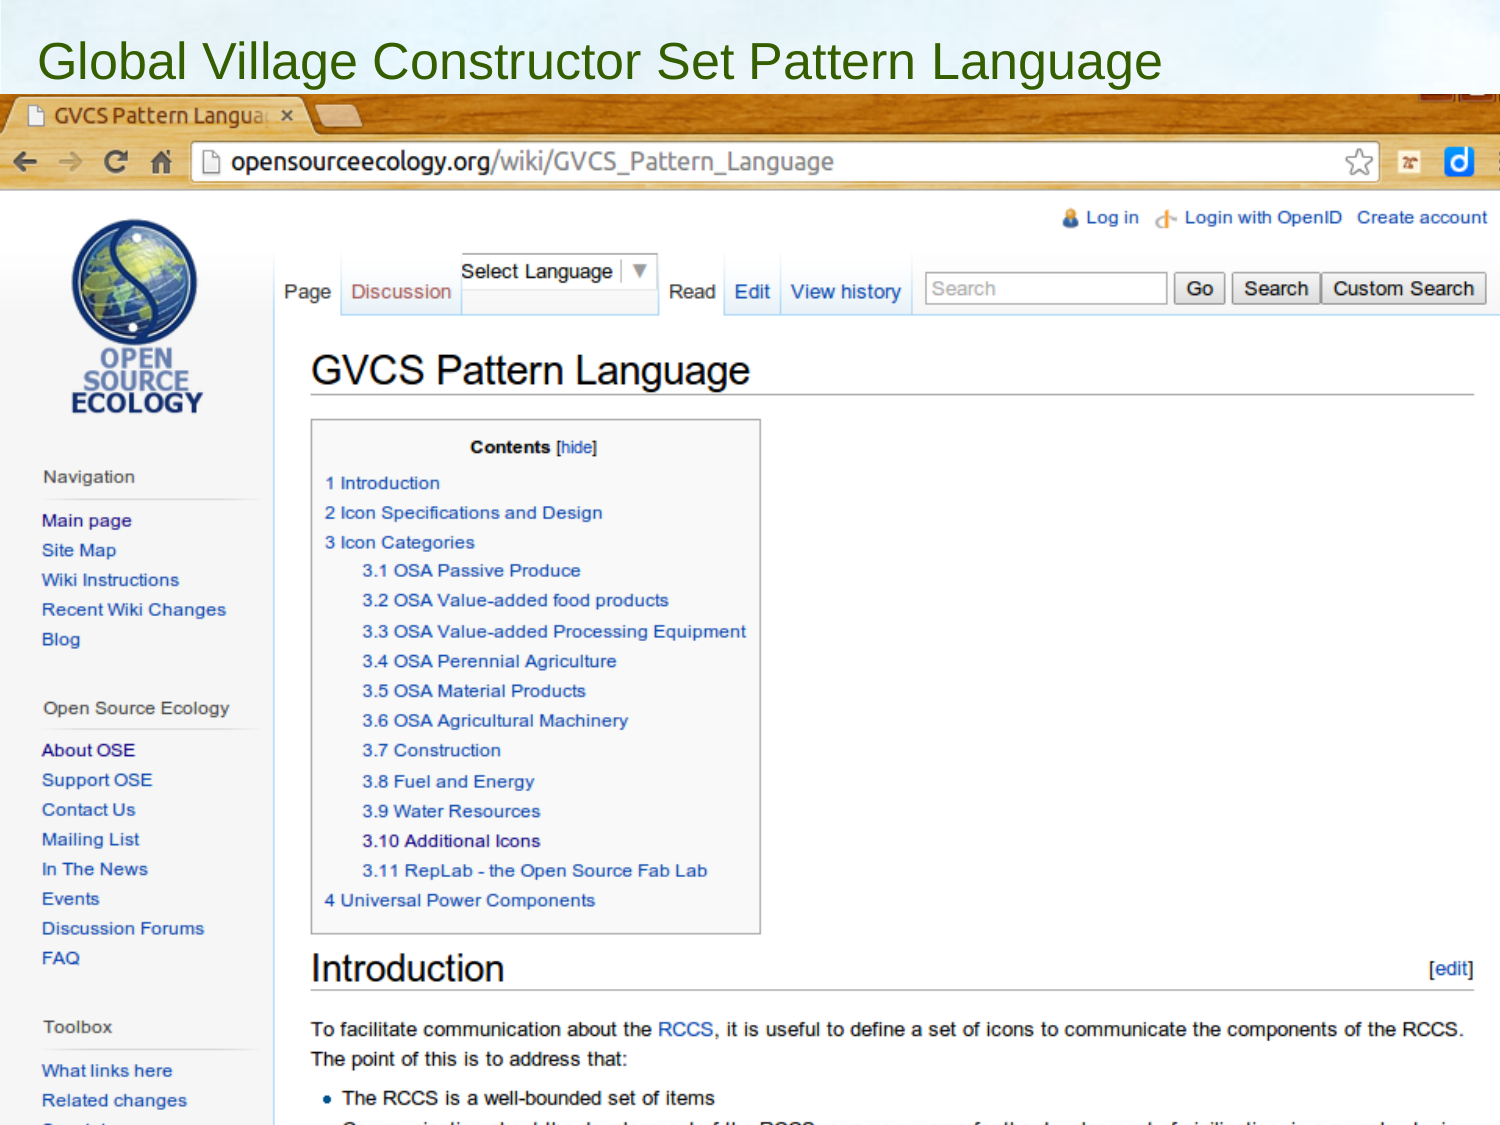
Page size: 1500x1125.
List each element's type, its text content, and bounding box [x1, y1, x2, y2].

picture [0, 0, 1500, 1125]
title Global Village Constructor Set Pattern Language [37, 37, 1463, 94]
